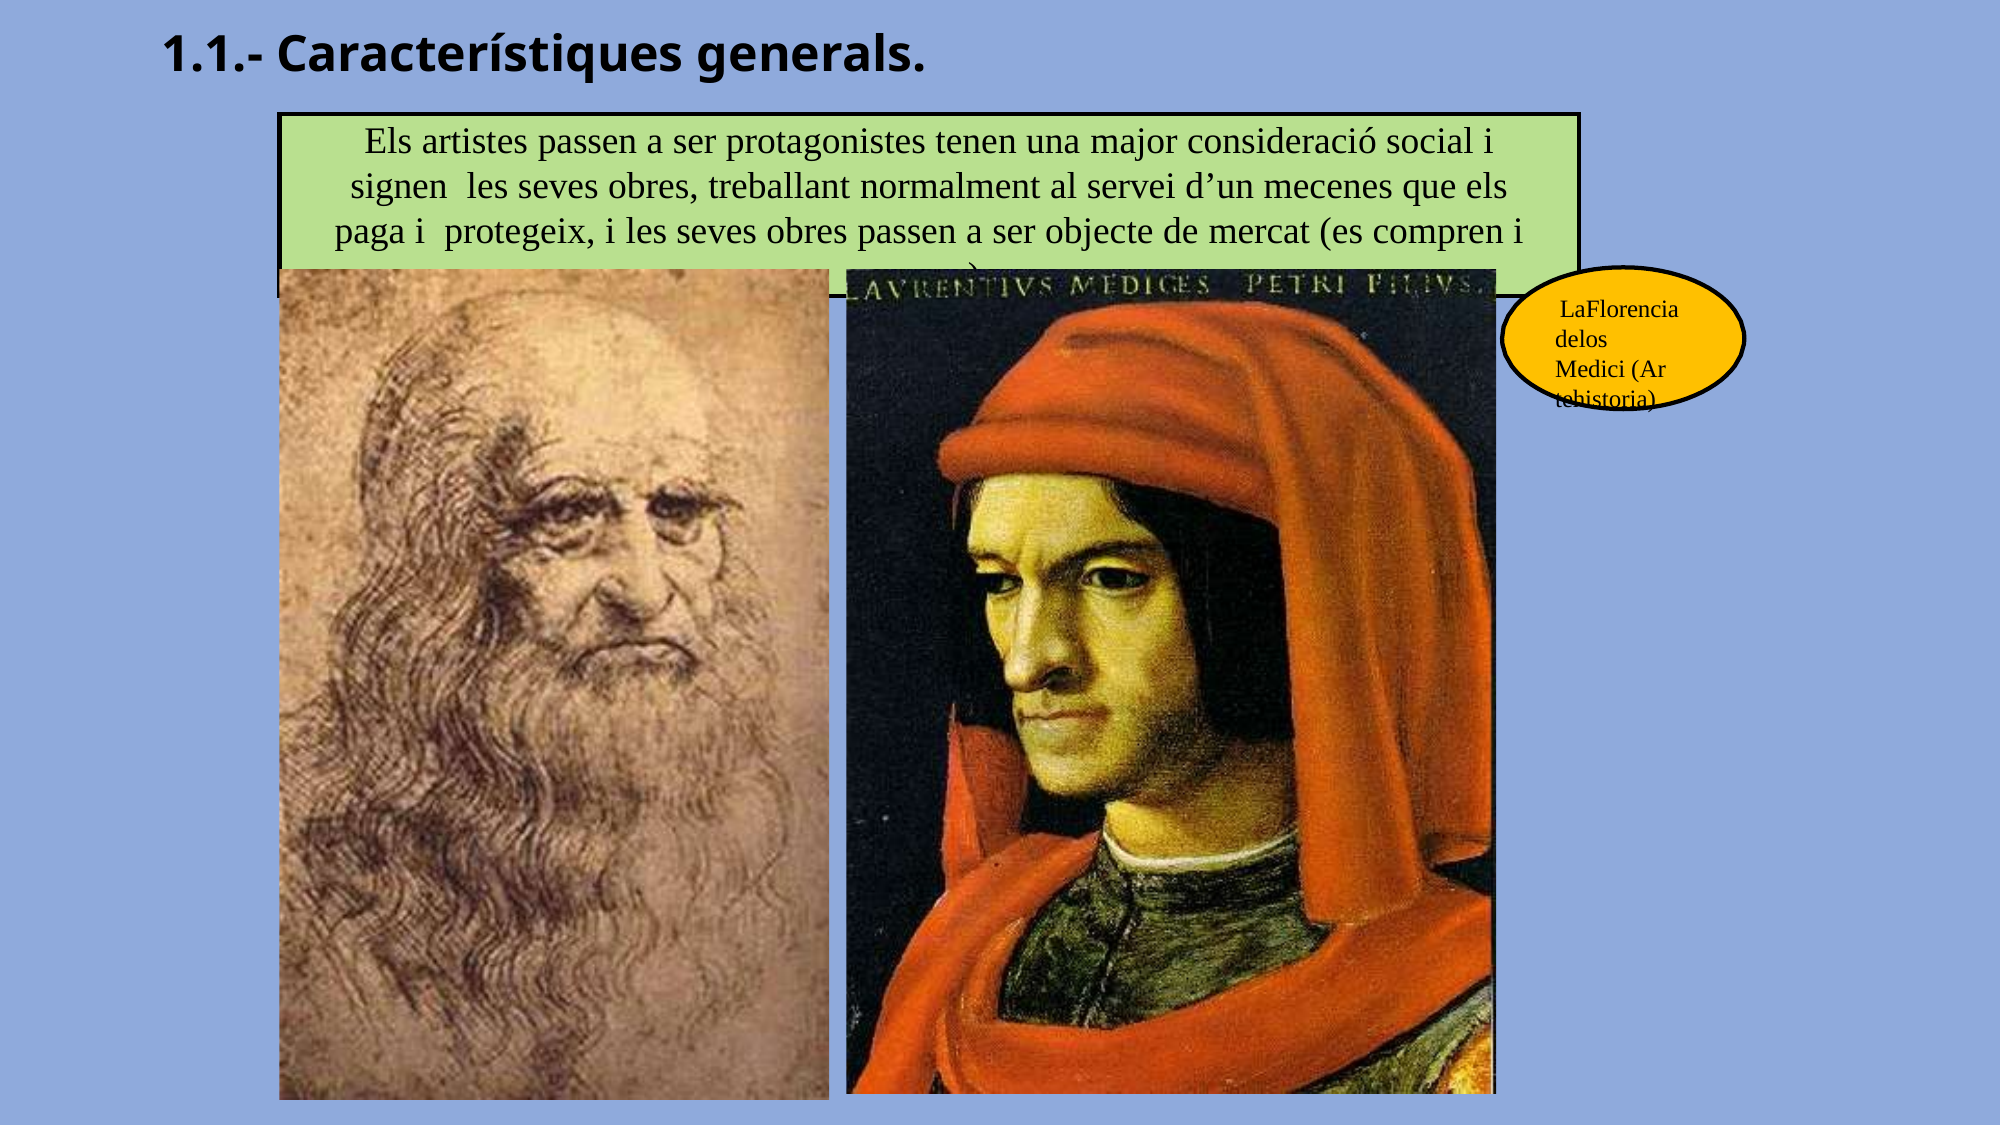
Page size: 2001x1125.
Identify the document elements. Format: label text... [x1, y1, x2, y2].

text_box La Florencia de los Medici (Artehistoria) [1553, 290, 1694, 385]
text_box Els artistes passen a ser protagonistes tenen una major consideració social i signen les seves obres, treballant normalment al servei d’un mecenes que els paga i protegeix, i les seves obres passen a ser objecte de mercat (es compren i venen) [279, 113, 1579, 256]
text_box [1505, 270, 1742, 406]
title 1.1.- Característiques generals. [159, 18, 1407, 82]
text_box [846, 270, 1496, 1093]
text_box [279, 270, 829, 1099]
